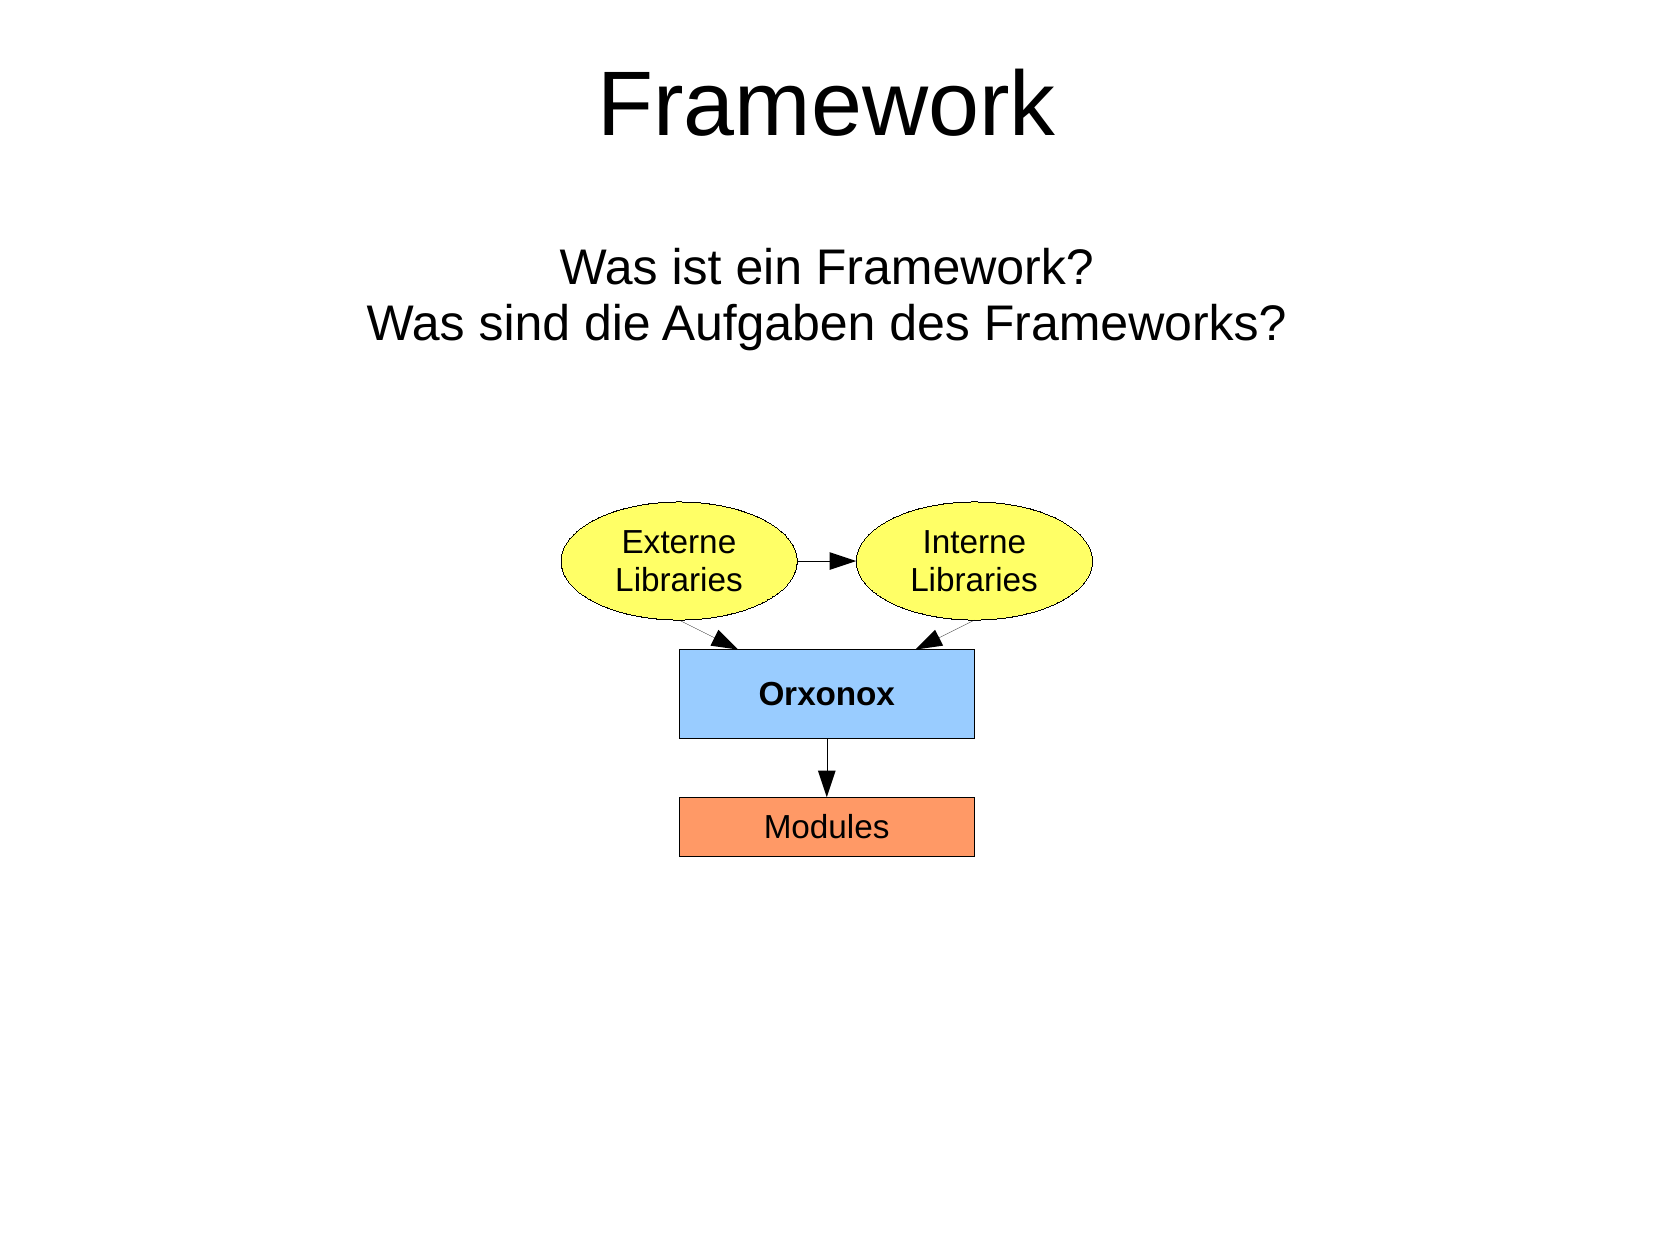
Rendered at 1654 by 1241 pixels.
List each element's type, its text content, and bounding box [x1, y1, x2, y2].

text_box Orxonox [679, 649, 975, 739]
text_box Externe Libraries [561, 501, 798, 621]
text_box Interne Libraries [856, 501, 1093, 621]
subtitle Was ist ein Framework? Was sind die Aufgaben des Frameworks? [82, 239, 1571, 352]
title Framework [82, 0, 1571, 208]
text_box Modules [679, 797, 975, 857]
